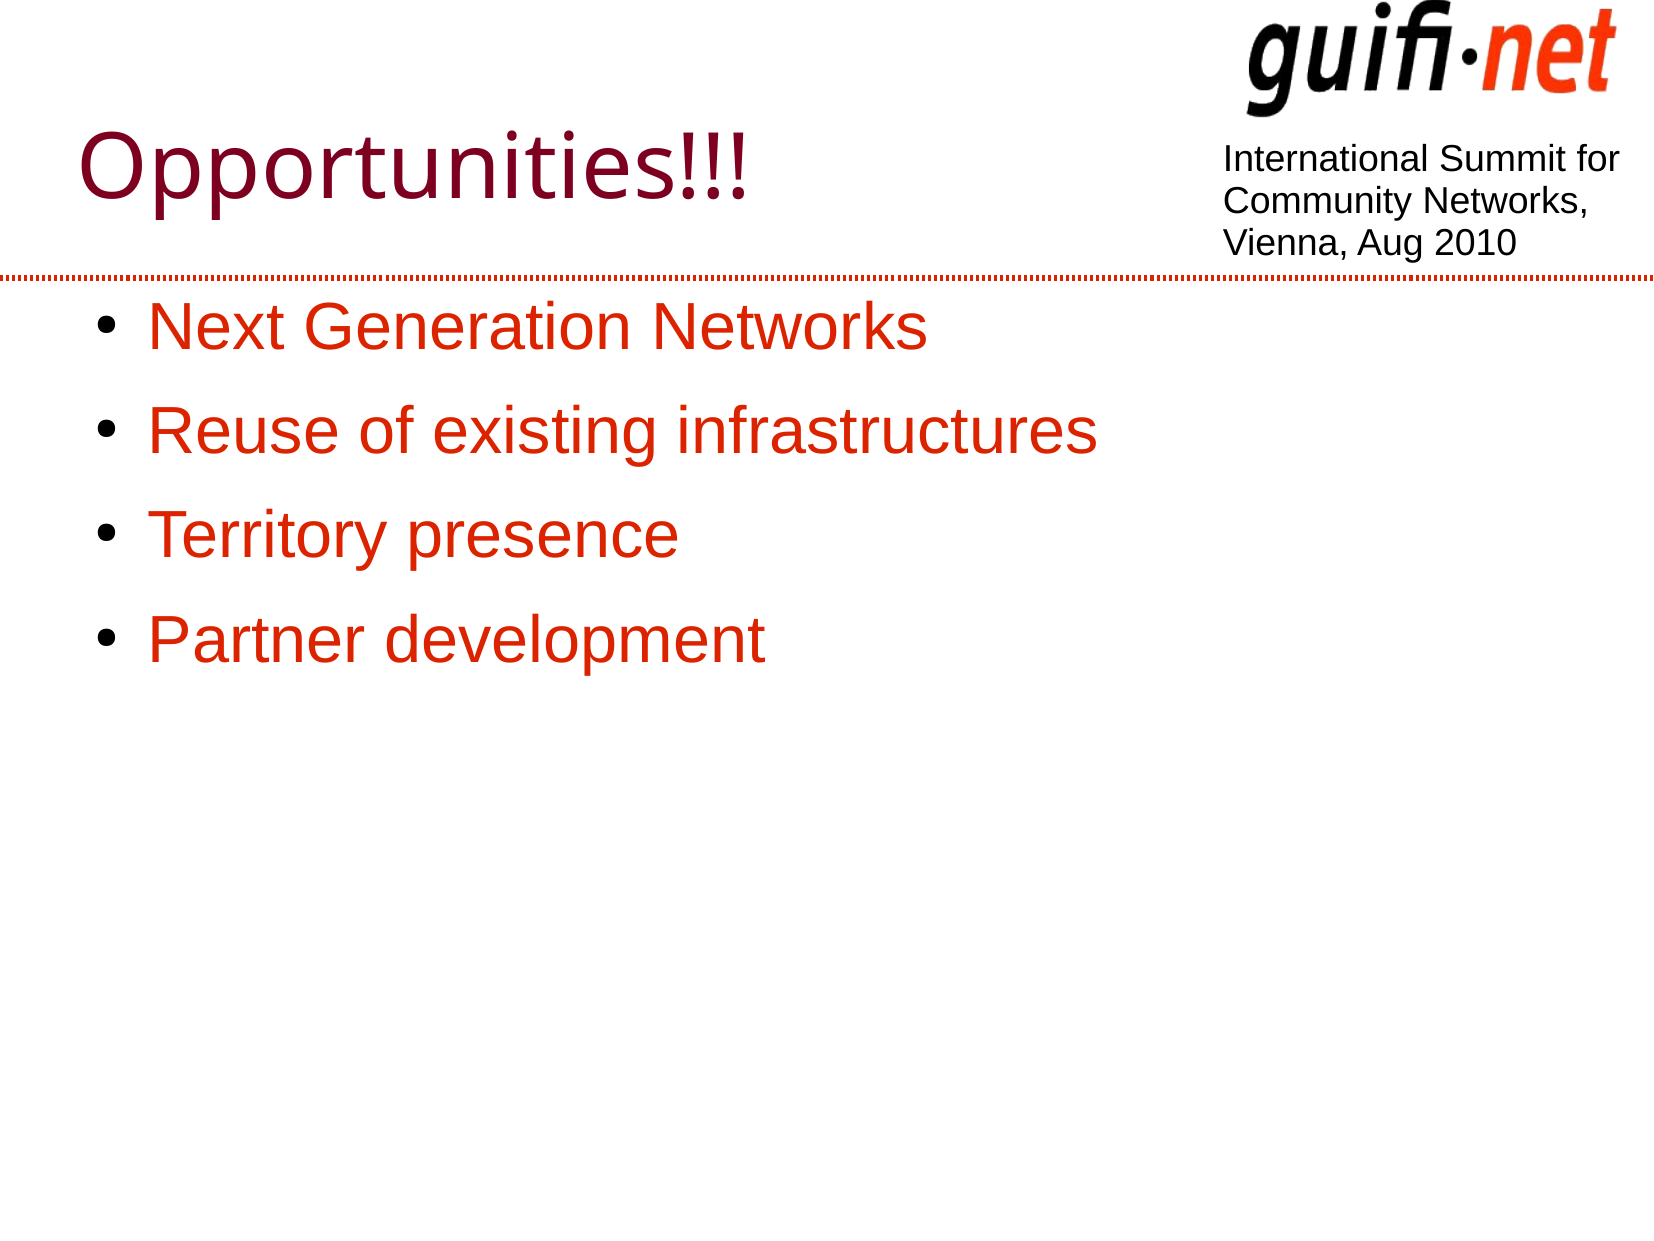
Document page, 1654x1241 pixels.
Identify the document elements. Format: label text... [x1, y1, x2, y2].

title Opportunities!!! [76, 66, 1093, 259]
list Next Generation Networks Reuse of existing infrastructures Territory presence Partner development [76, 288, 1565, 1093]
picture [1240, 0, 1625, 119]
